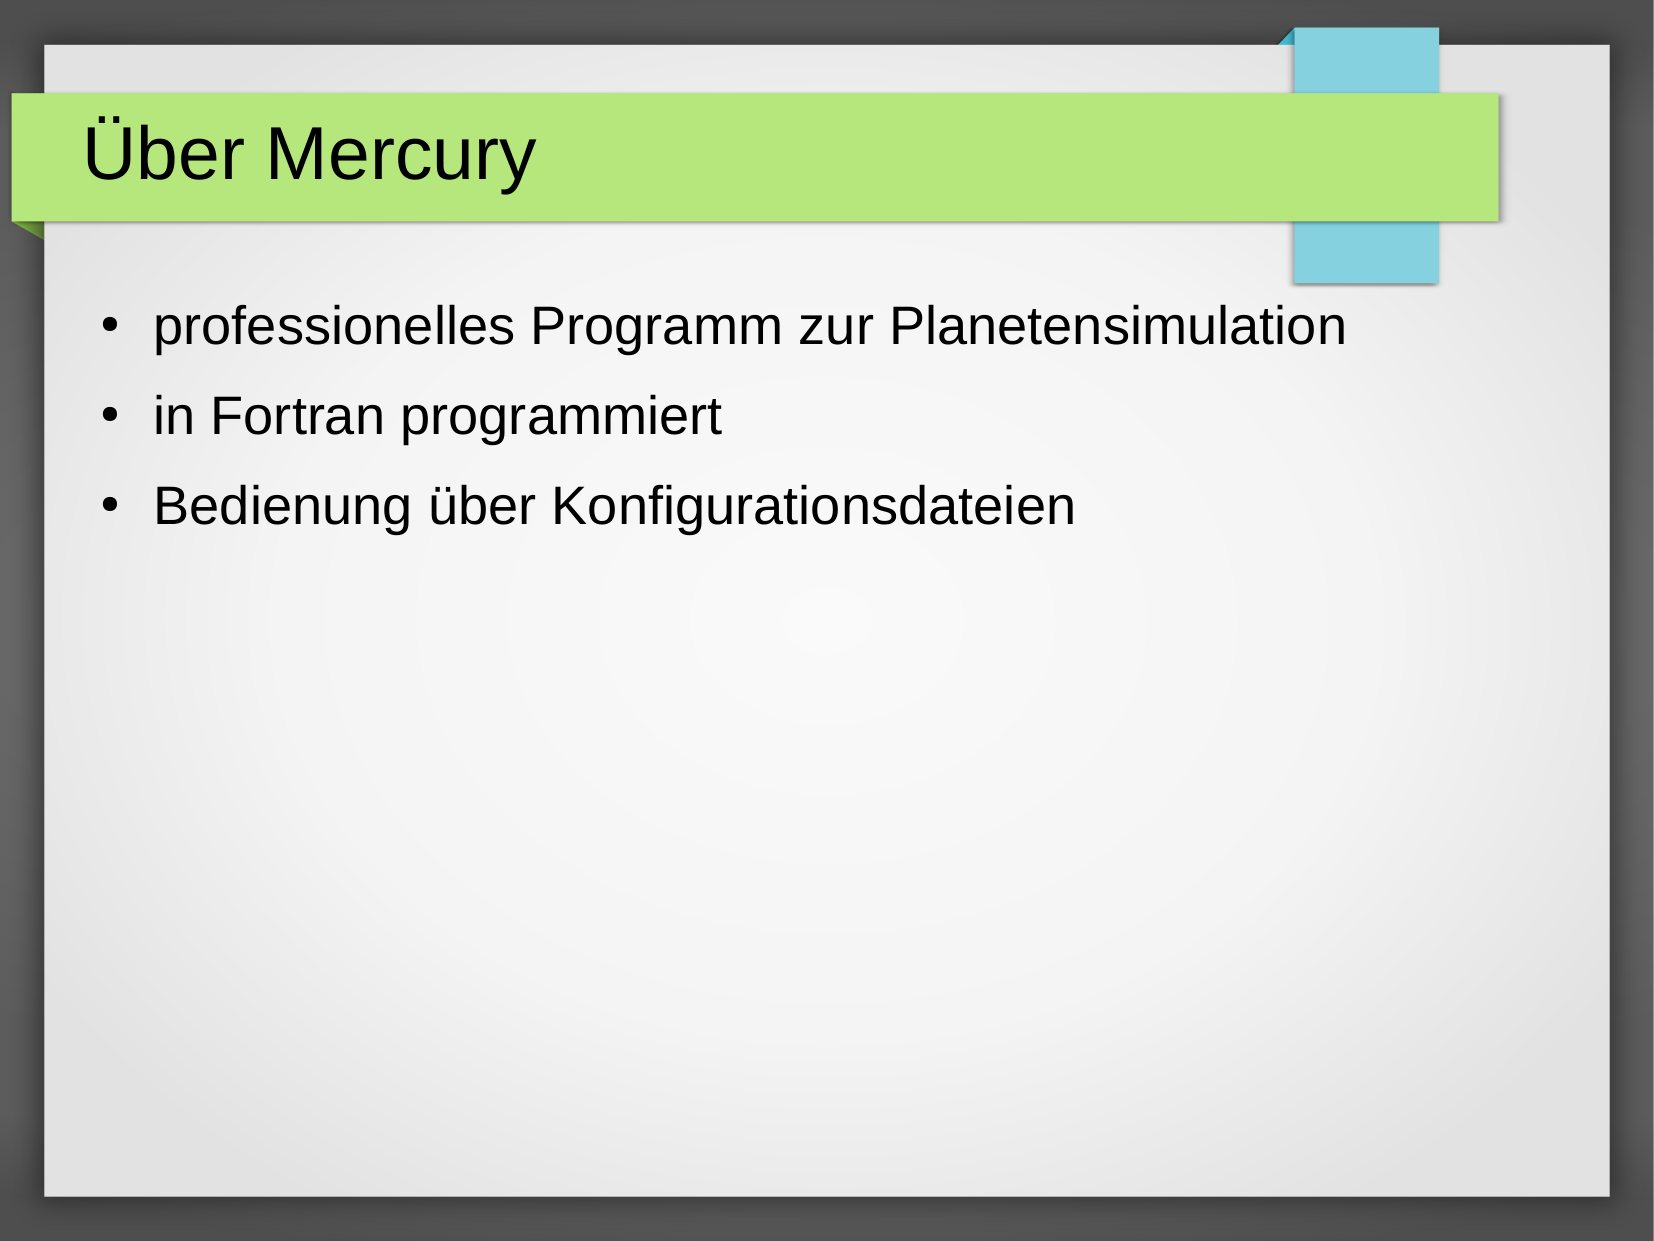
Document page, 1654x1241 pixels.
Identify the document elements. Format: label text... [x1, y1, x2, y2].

list professionelles Programm zur Planetensimulation in Fortran programmiert Bedienung über Konfigurationsdateien [82, 295, 1571, 1015]
title Über Mercury [82, 94, 1264, 213]
picture [0, 0, 1654, 1241]
